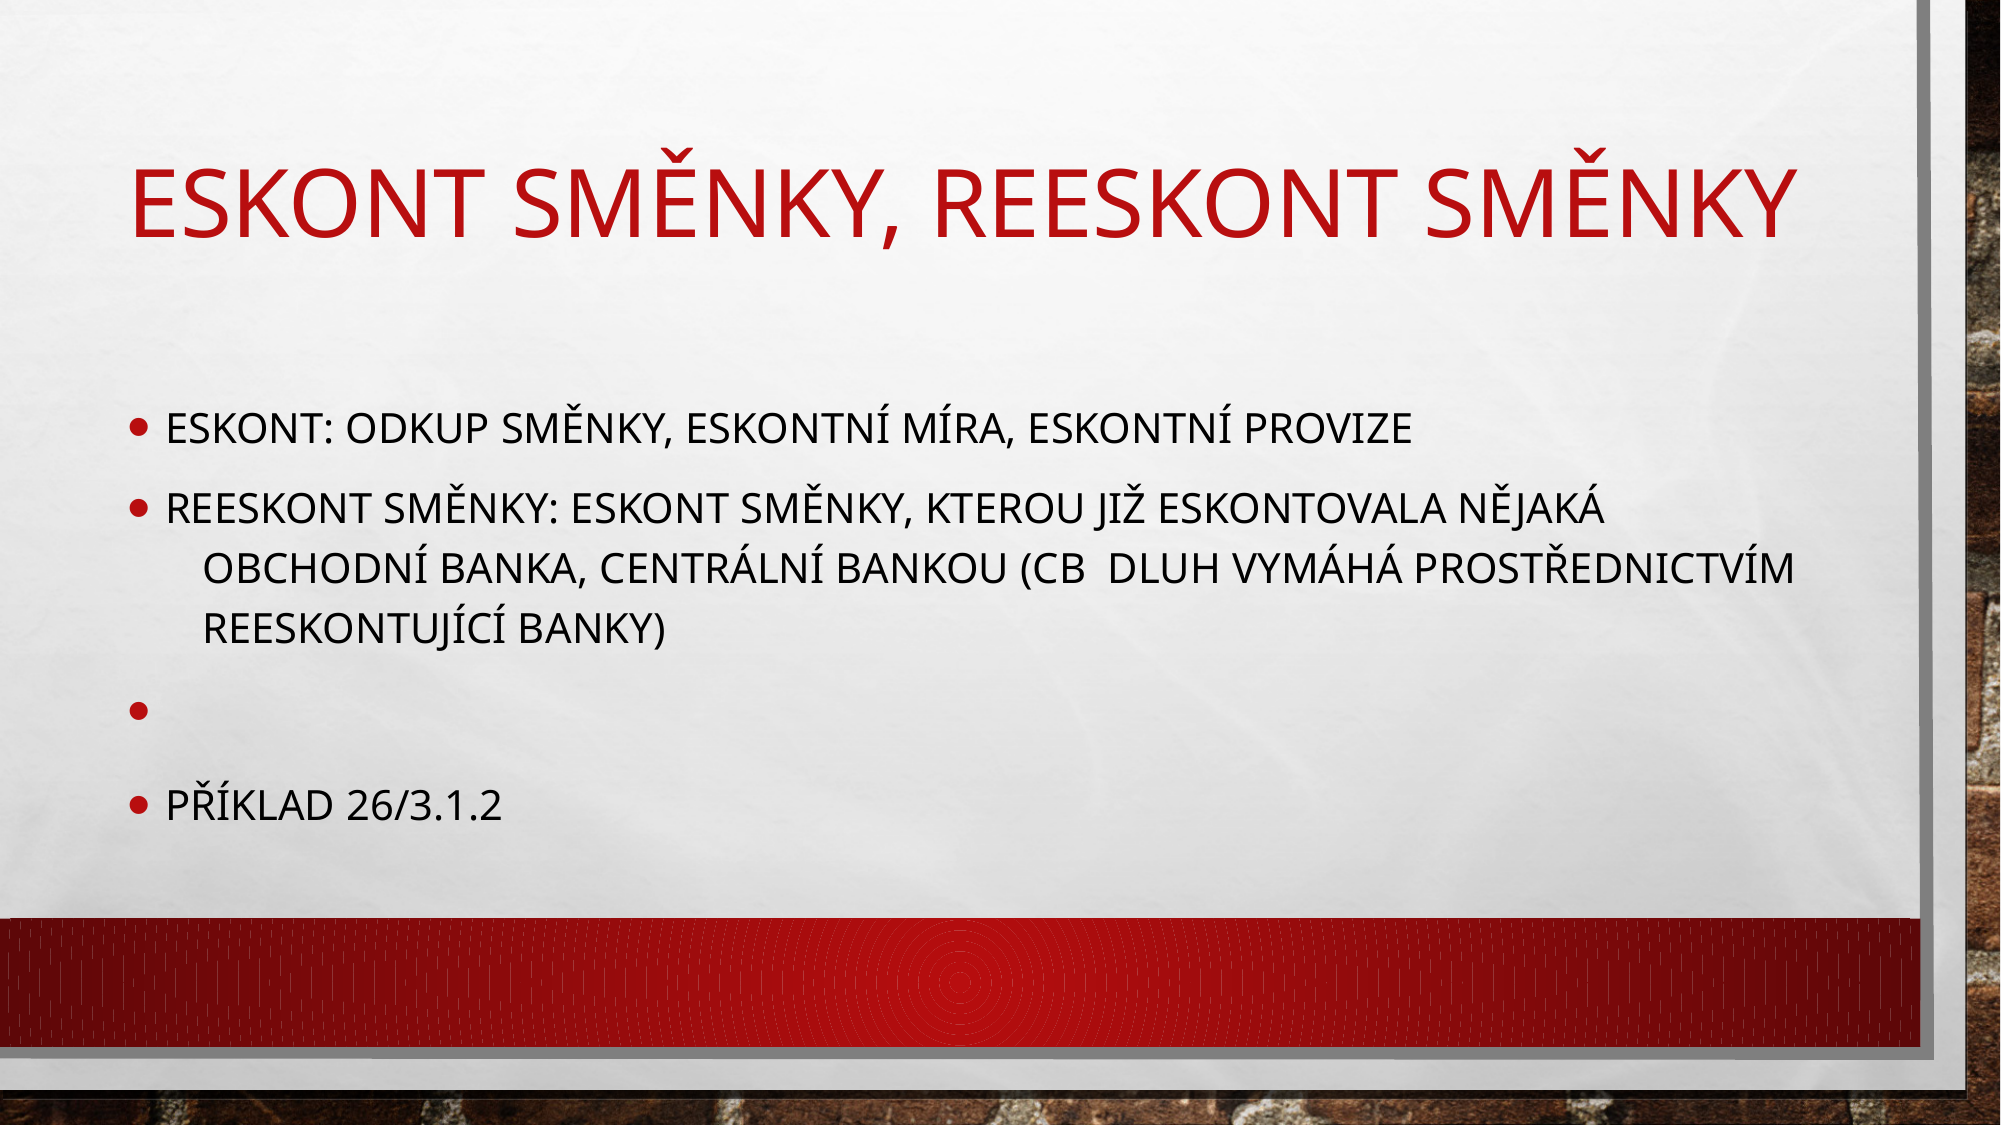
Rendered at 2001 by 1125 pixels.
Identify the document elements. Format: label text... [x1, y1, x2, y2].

title Eskont směnky, reeskont směnky [112, 112, 1819, 302]
list Eskont: odkup směnky, eskontní míra, eskontní provize Reeskont směnky: eskont směnky, kterou již eskontovala nějaká obchodní banka, centrální bankou (cb dluh vymáhá prostřednictvím reeskontující banky) Příklad 26/3.1.2 [112, 338, 1818, 882]
